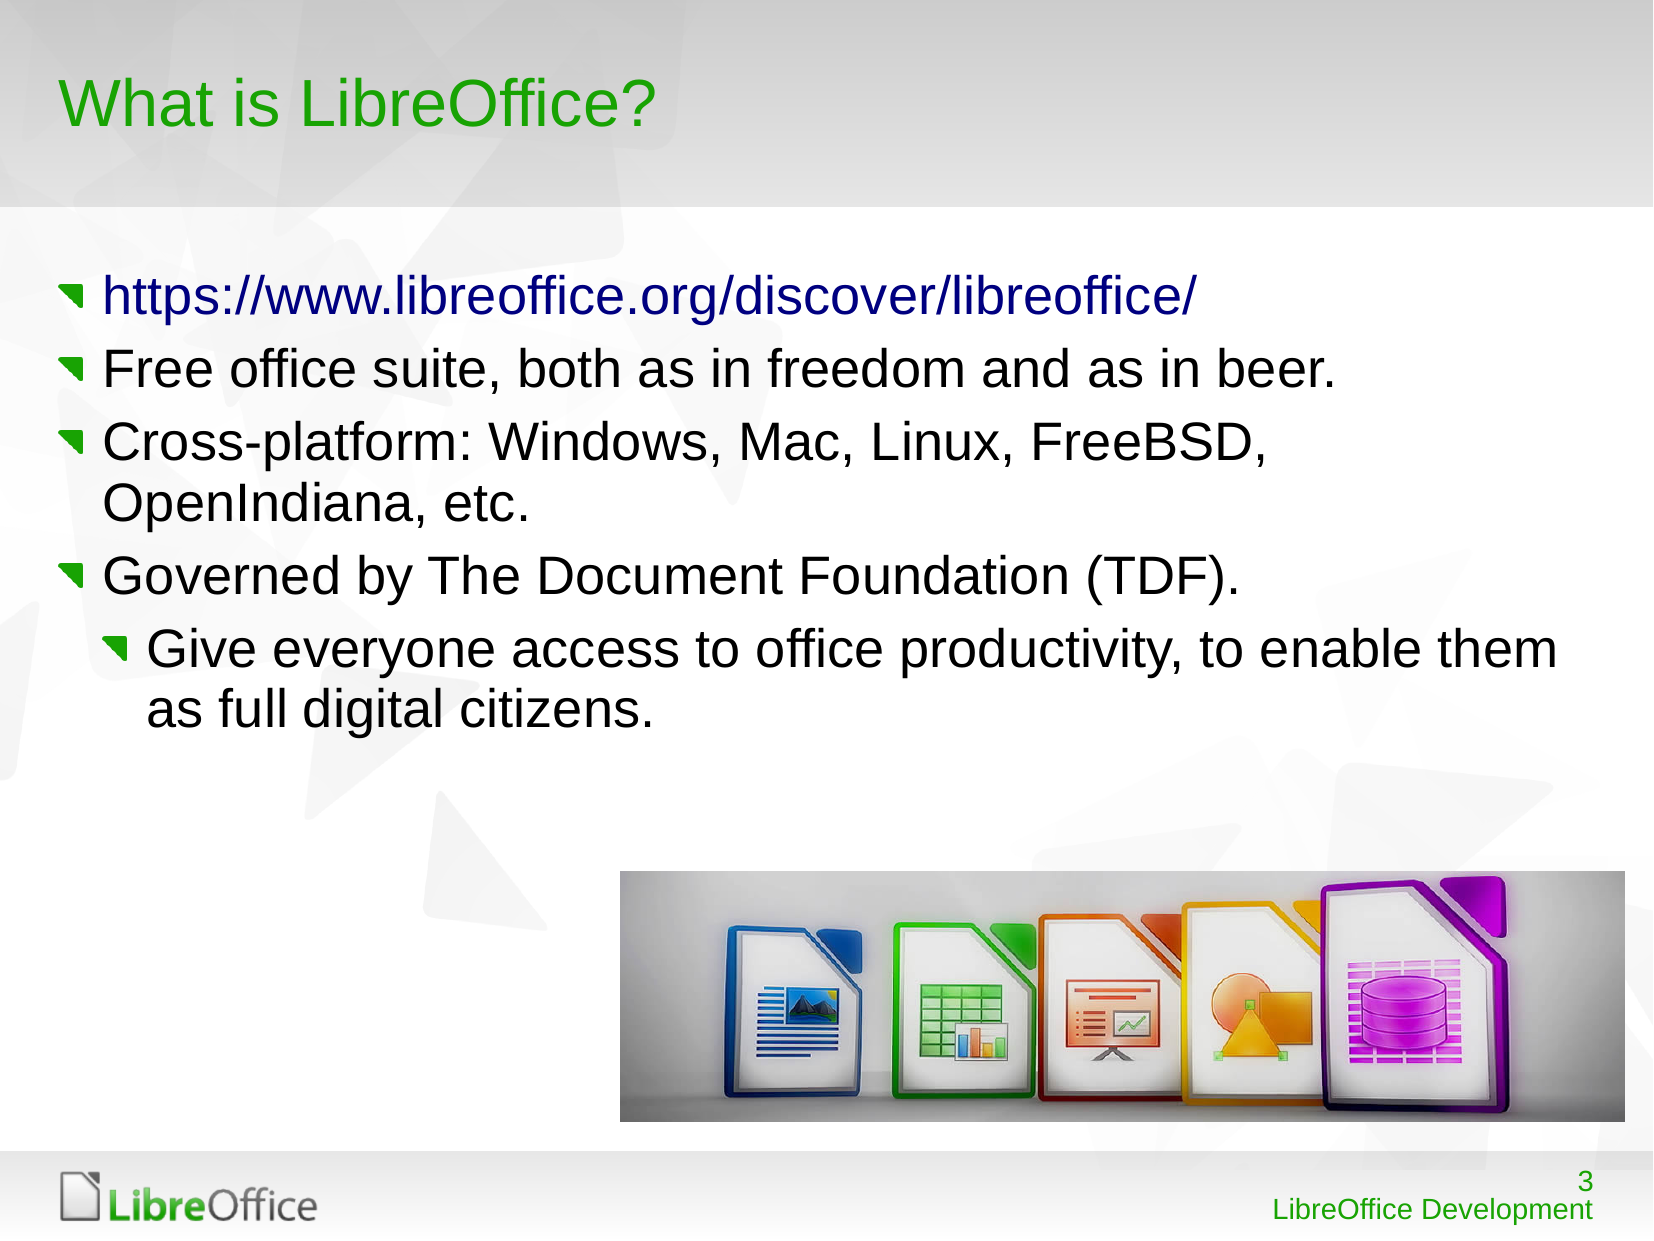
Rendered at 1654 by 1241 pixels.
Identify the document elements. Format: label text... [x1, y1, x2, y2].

title What is LibreOffice? [58, 29, 1594, 178]
picture [41, 1152, 337, 1241]
list https://www.libreoffice.org/discover/libreoffice/ Free office suite, both as in freedom and as in beer. Cross-platform: Windows, Mac, Linux, FreeBSD, OpenIndiana, etc. Governed by The Document Foundation (TDF). Give everyone access to office productivity, to enable them as full digital citizens. [58, 265, 1594, 740]
picture [0, 0, 1653, 1170]
